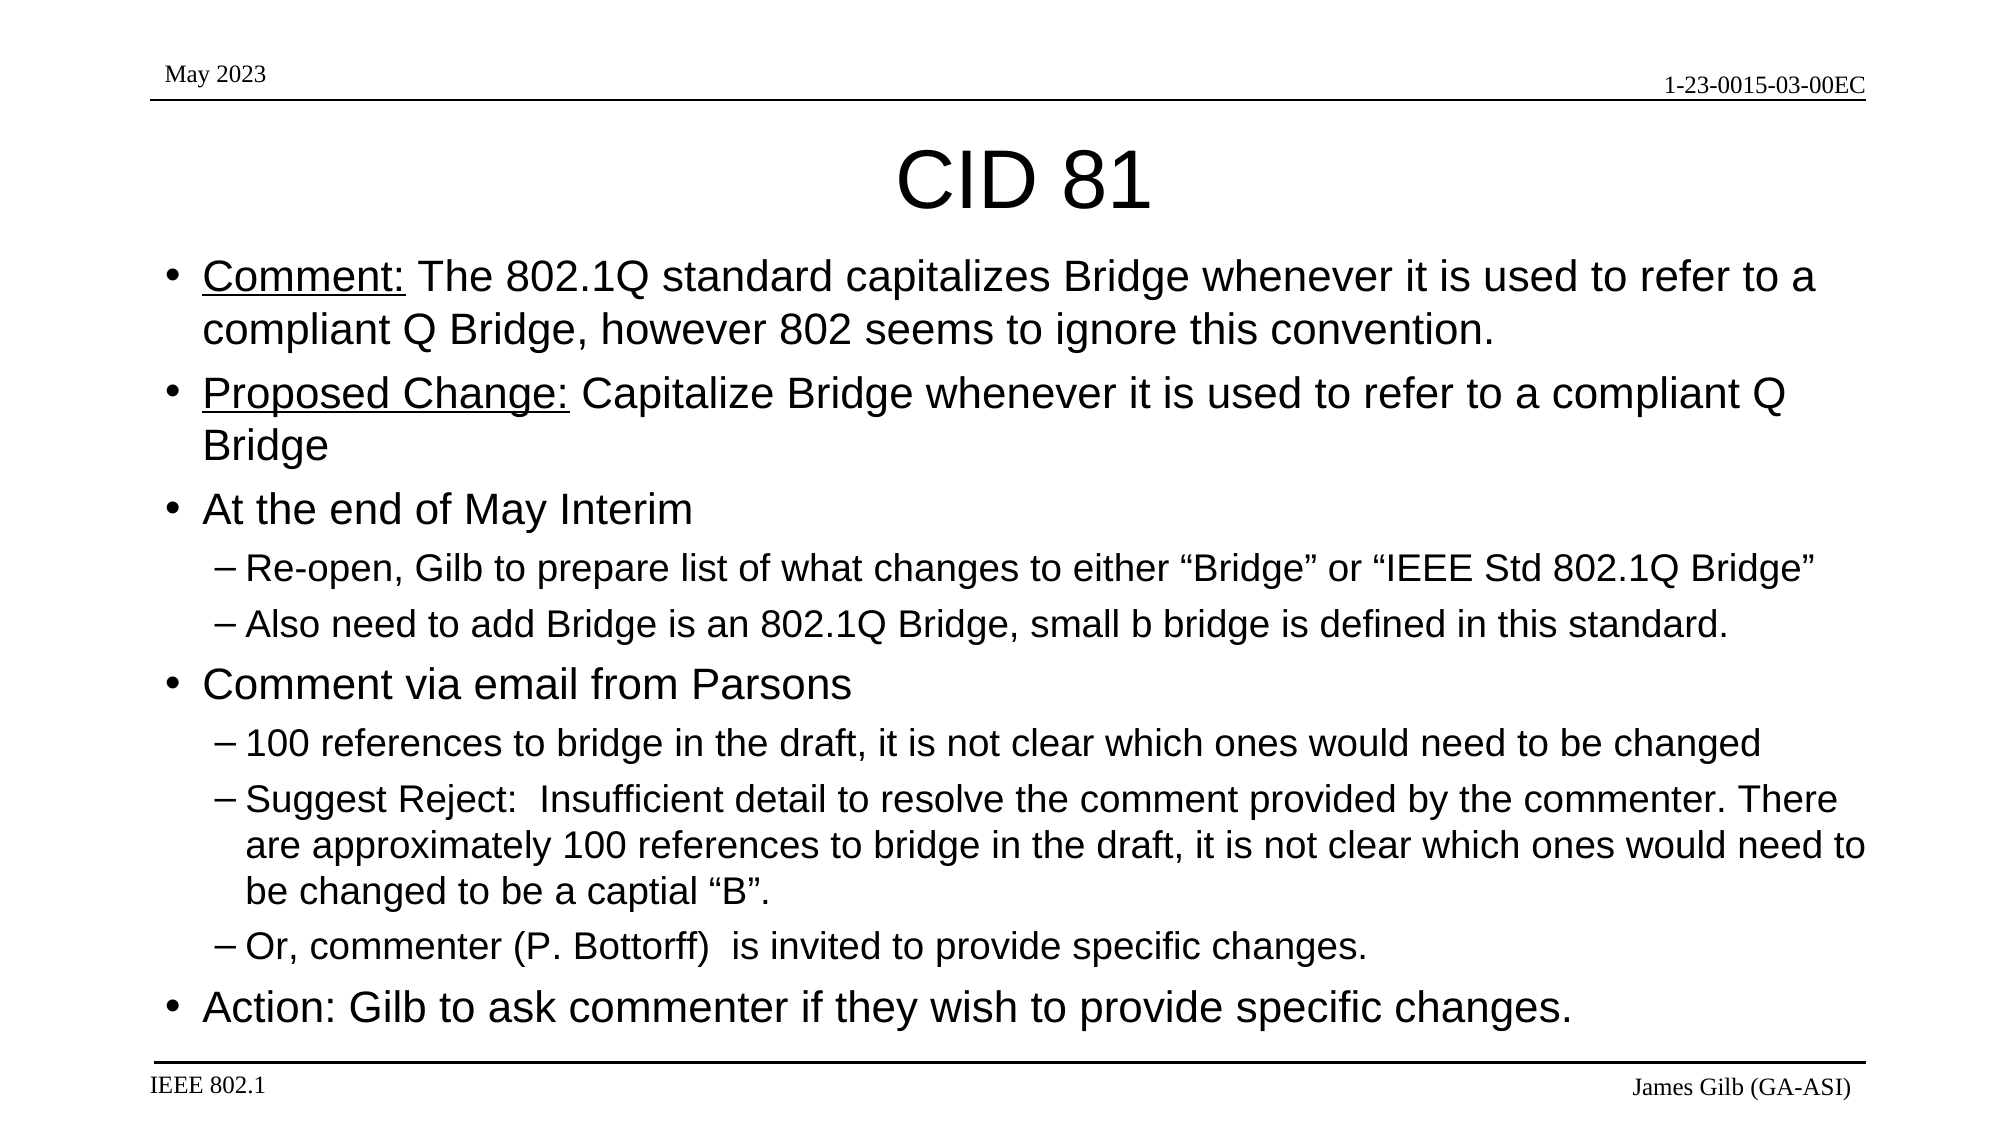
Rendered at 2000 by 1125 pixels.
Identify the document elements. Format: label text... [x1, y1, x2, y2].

list Comment: The 802.1Q standard capitalizes Bridge whenever it is used to refer to a compliant Q Bridge, however 802 seems to ignore this convention. Proposed Change: Capitalize Bridge whenever it is used to refer to a compliant Q Bridge At the end of May Interim Re-open, Gilb to prepare list of what changes to either “Bridge” or “IEEE Std 802.1Q Bridge” Also need to add Bridge is an 802.1Q Bridge, small b bridge is defined in this standard. Comment via email from Parsons 100 references to bridge in the draft, it is not clear which ones would need to be changed Suggest Reject: Insufficient detail to resolve the comment provided by the commenter. There are approximately 100 references to bridge in the draft, it is not clear which ones would need to be changed to be a captial “B”. Or, commenter (P. Bottorff) is invited to provide specific changes. Action: Gilb to ask commenter if they wish to provide specific changes. [150, 239, 1900, 1051]
title CID 81 [149, 112, 1900, 238]
